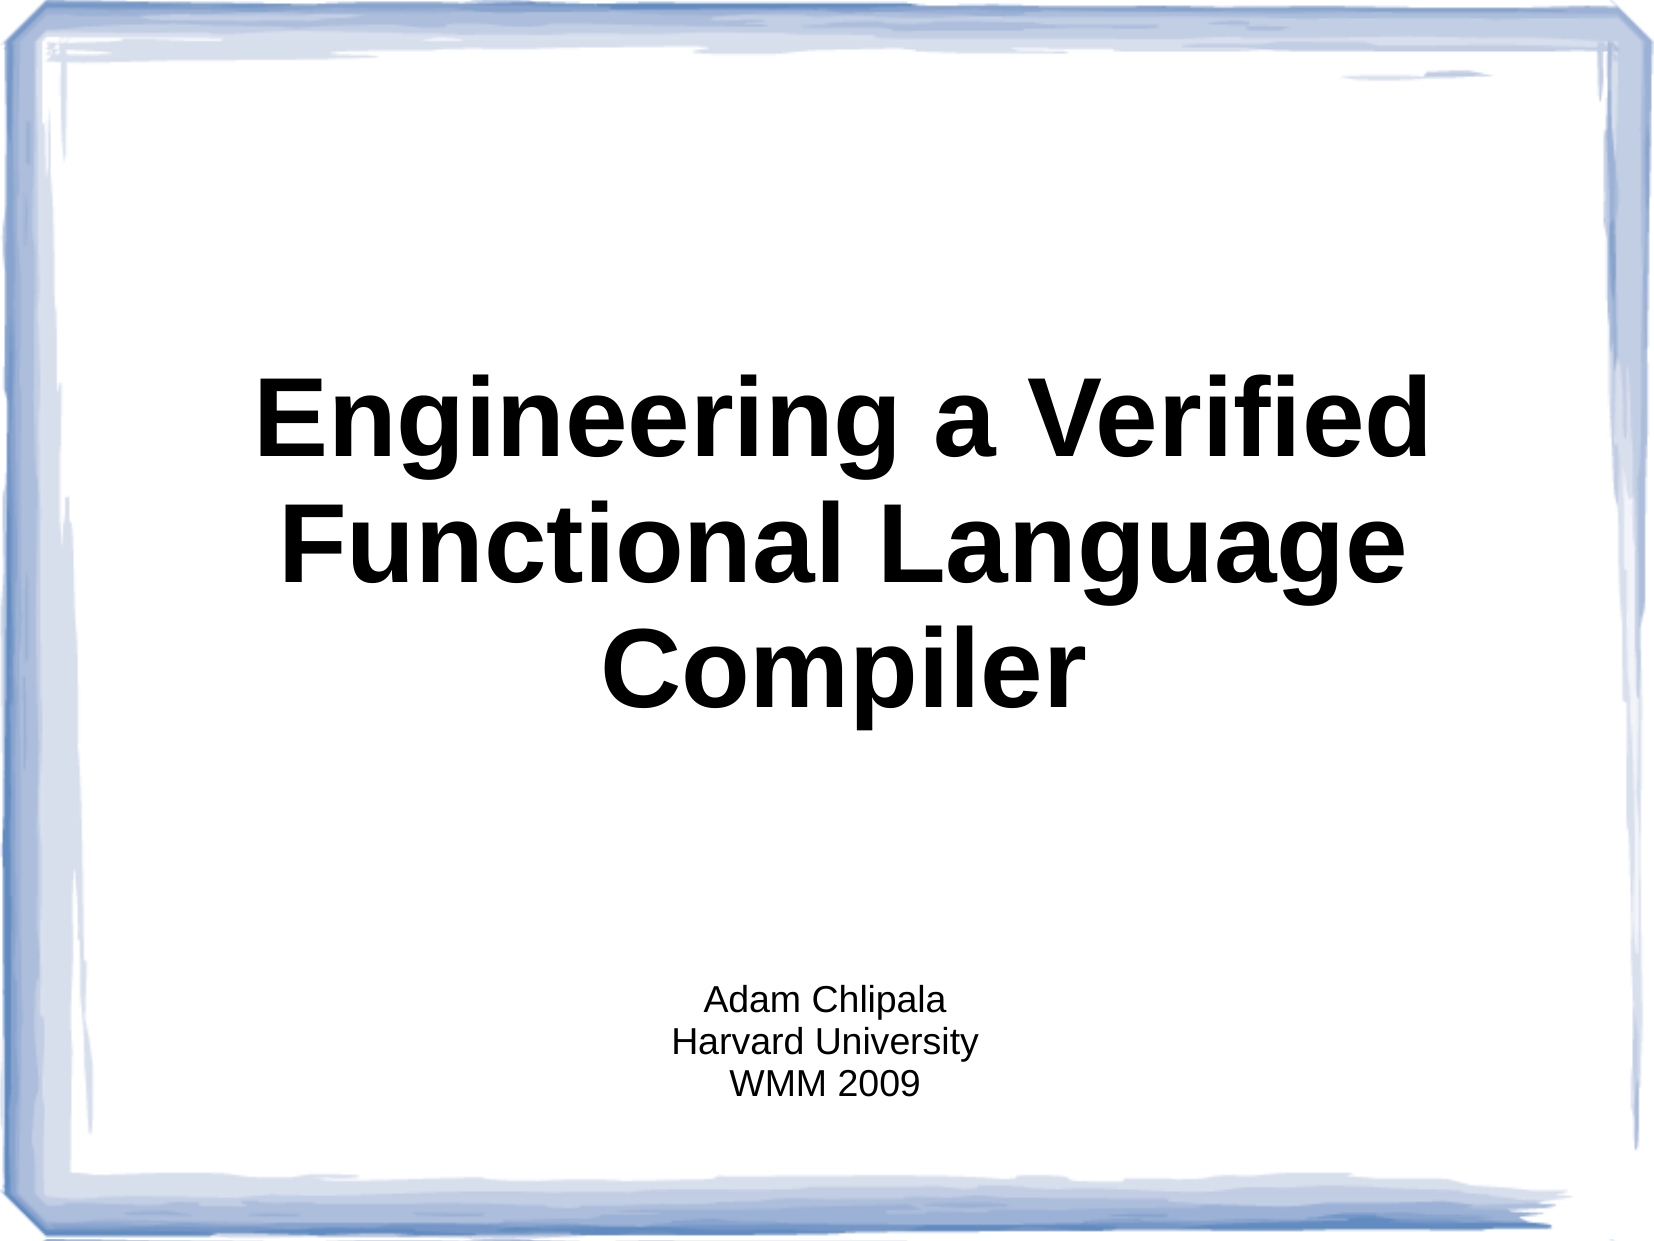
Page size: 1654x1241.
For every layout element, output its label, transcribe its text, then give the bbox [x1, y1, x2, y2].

text_box Engineering a Verified Functional Language Compiler [112, 347, 1576, 798]
picture [0, 0, 1654, 1241]
text_box Adam Chlipala Harvard University WMM 2009 [75, 970, 1576, 1126]
